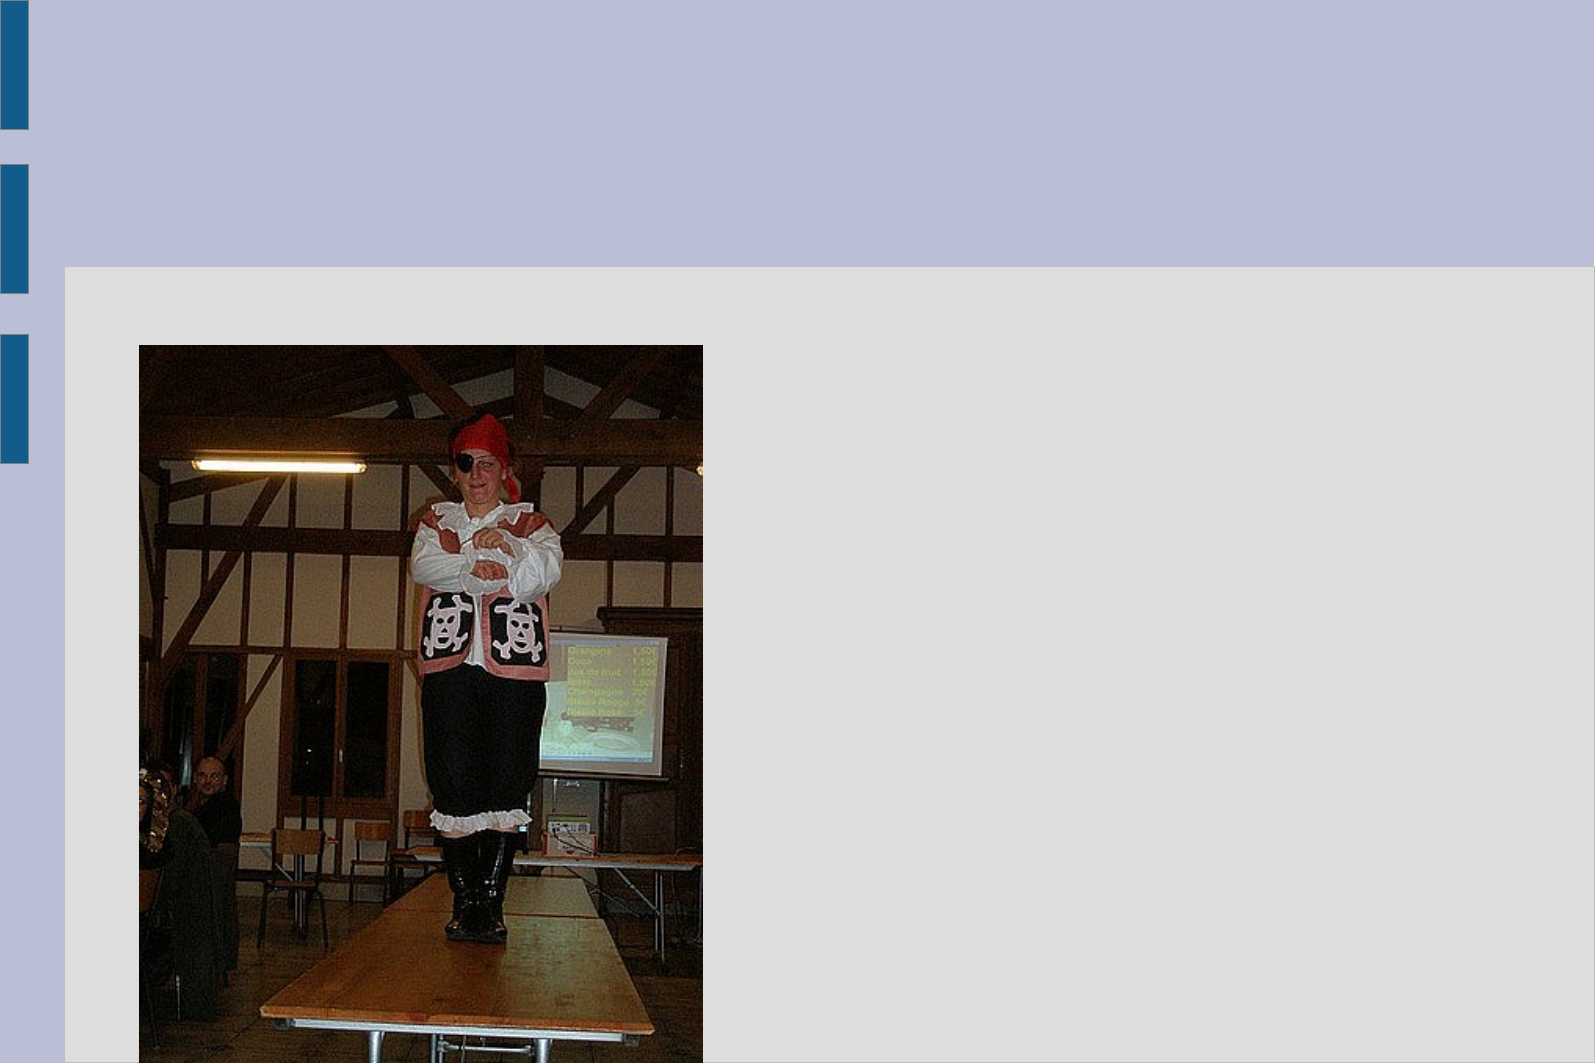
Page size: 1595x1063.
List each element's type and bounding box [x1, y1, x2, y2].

picture [139, 345, 703, 1063]
